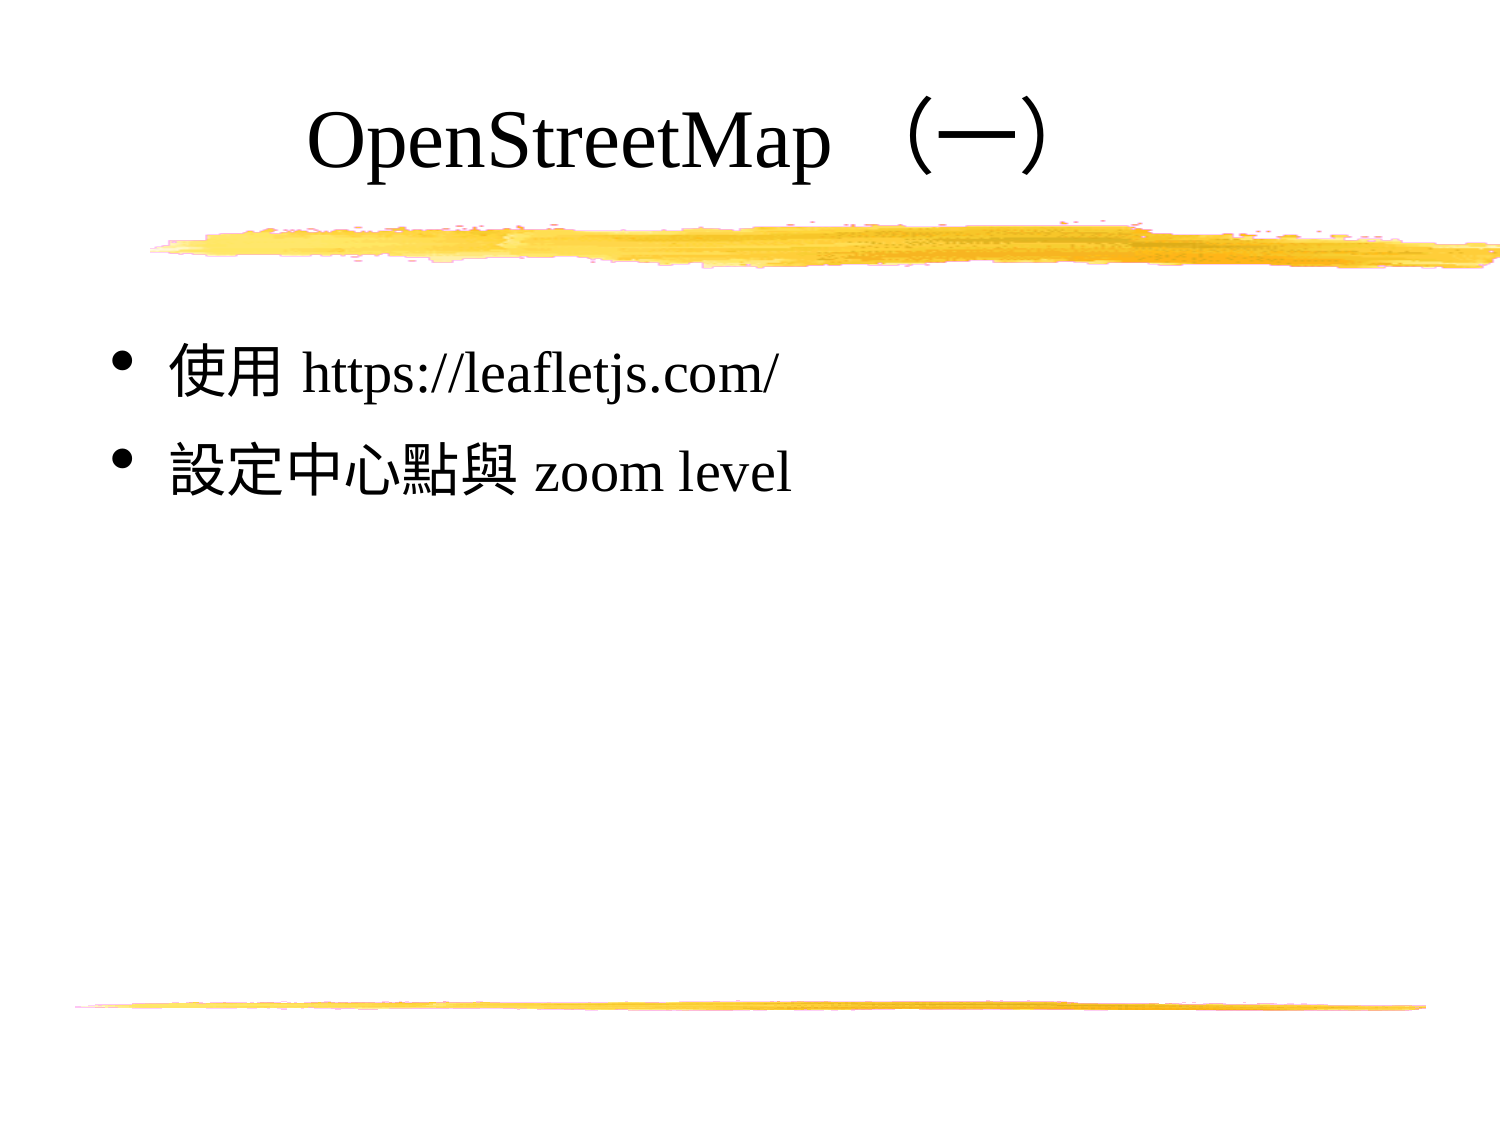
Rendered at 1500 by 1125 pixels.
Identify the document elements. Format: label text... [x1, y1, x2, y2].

picture [75, 999, 1426, 1013]
list 使用https://leafletjs.com/ 設定中心點與zoom level [112, 324, 1388, 978]
title OpenStreetMap（一） [66, 37, 1342, 225]
picture [150, 215, 1500, 279]
